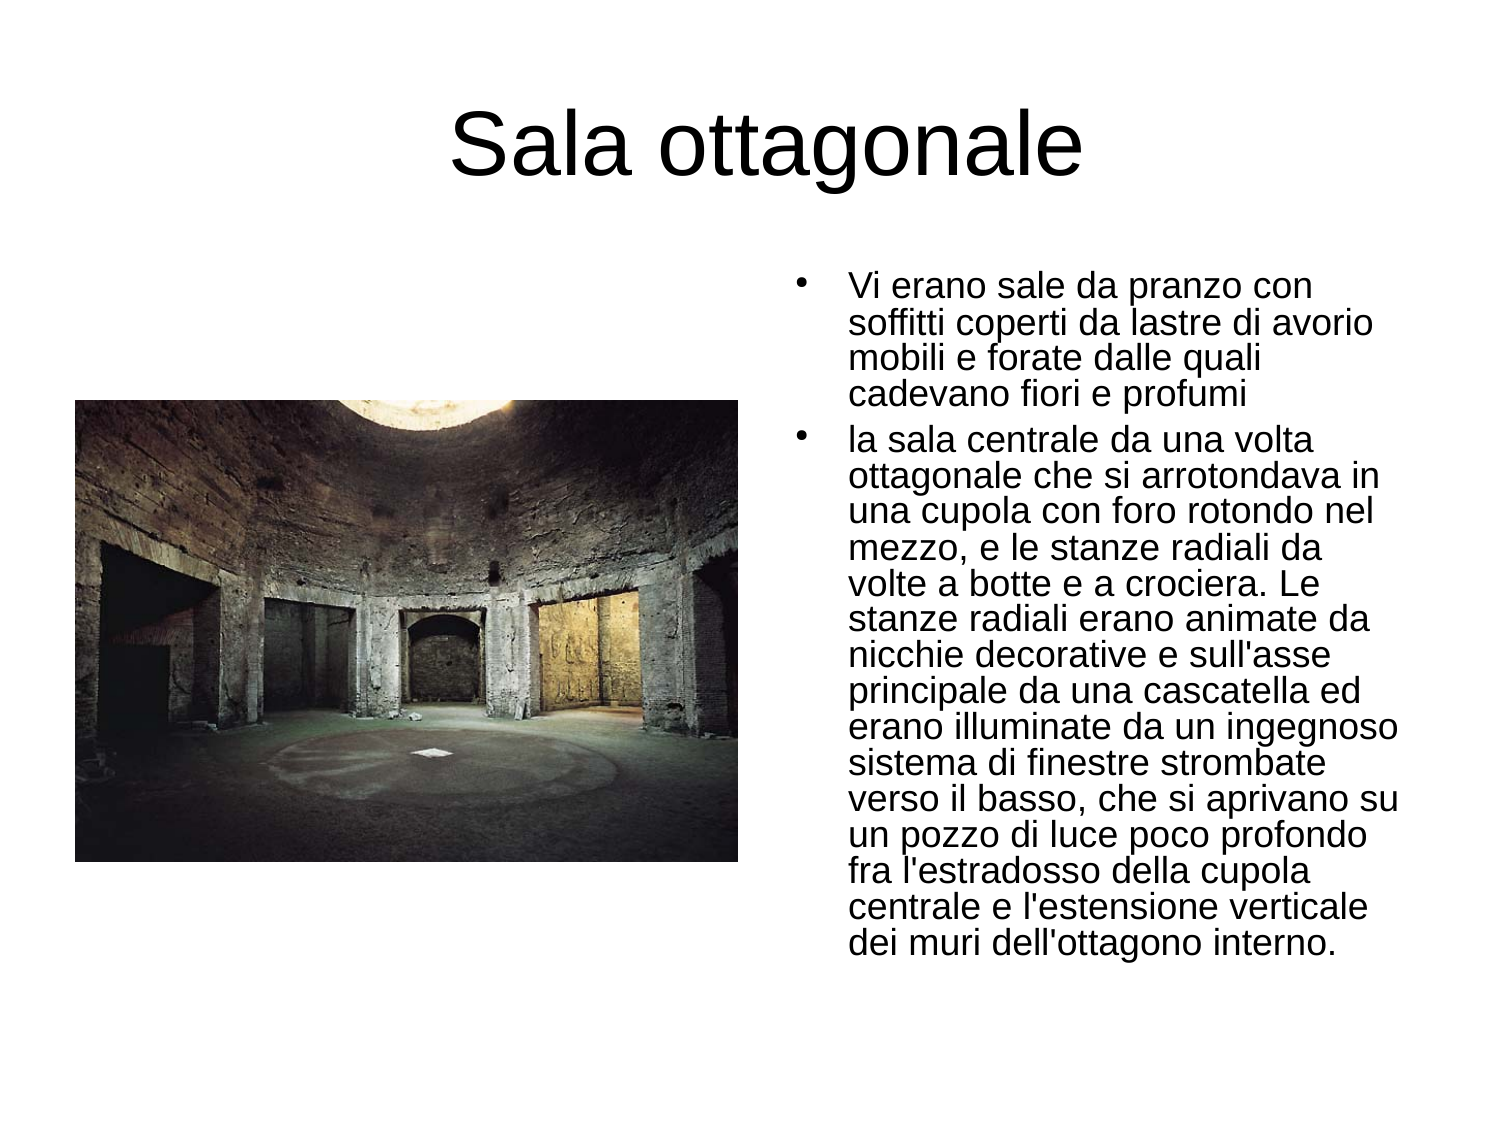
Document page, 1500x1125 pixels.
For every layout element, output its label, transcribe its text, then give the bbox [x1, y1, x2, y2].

list Vi erano sale da pranzo con soffitti coperti da lastre di avorio mobili e forate dalle quali cadevano fiori e profumi la sala centrale da una volta ottagonale che si arrotondava in una cupola con foro rotondo nel mezzo, e le stanze radiali da volte a botte e a crociera. Le stanze radiali erano animate da nicchie decorative e sull'asse principale da una cascatella ed erano illuminate da un ingegnoso sistema di finestre strombate verso il basso, che si aprivano su un pozzo di luce poco profondo fra l'estradosso della cupola centrale e l'estensione verticale dei muri dell'ottagono interno. [762, 262, 1426, 1000]
picture [75, 400, 738, 862]
title Sala ottagonale [75, 45, 1426, 233]
